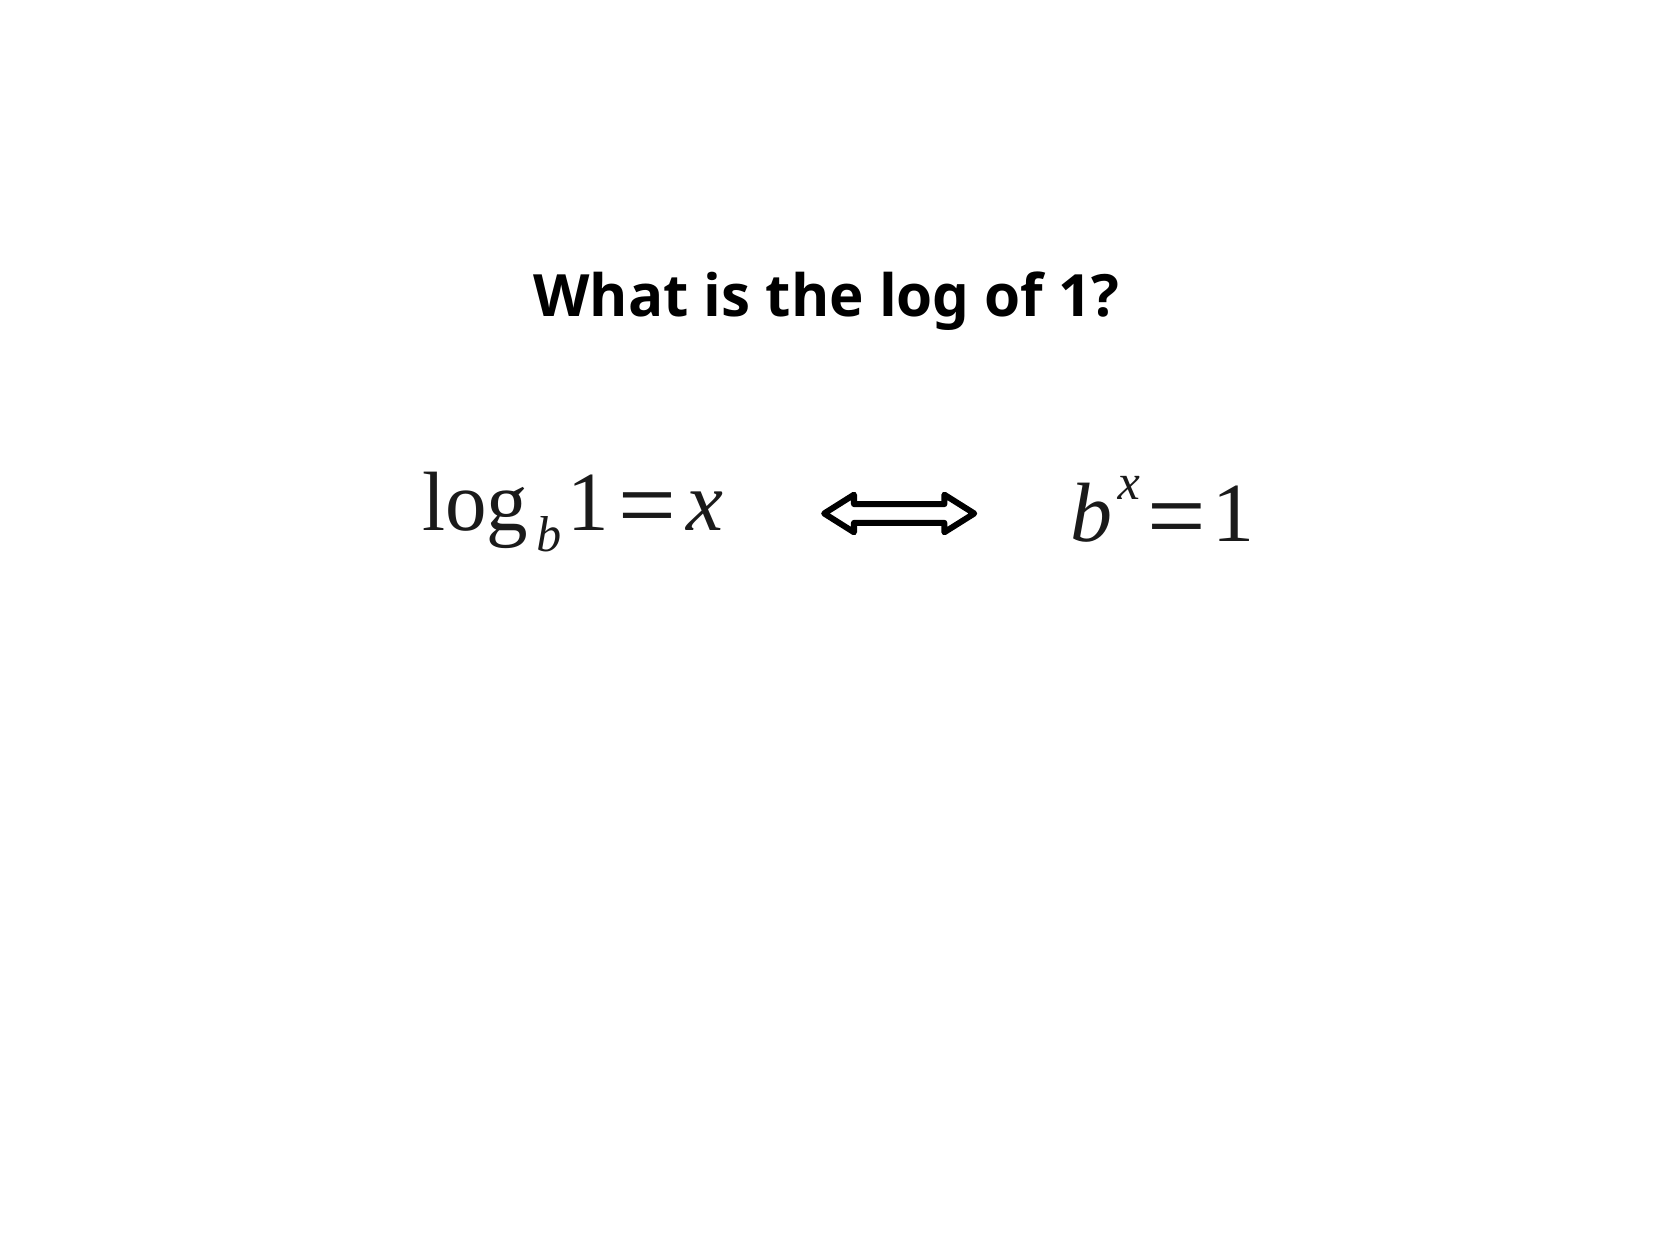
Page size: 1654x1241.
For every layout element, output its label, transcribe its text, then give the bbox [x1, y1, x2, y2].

chart [1049, 457, 1277, 563]
text_box [824, 494, 975, 533]
text_box What is the log of 1? [0, 246, 1654, 343]
chart [401, 457, 744, 563]
